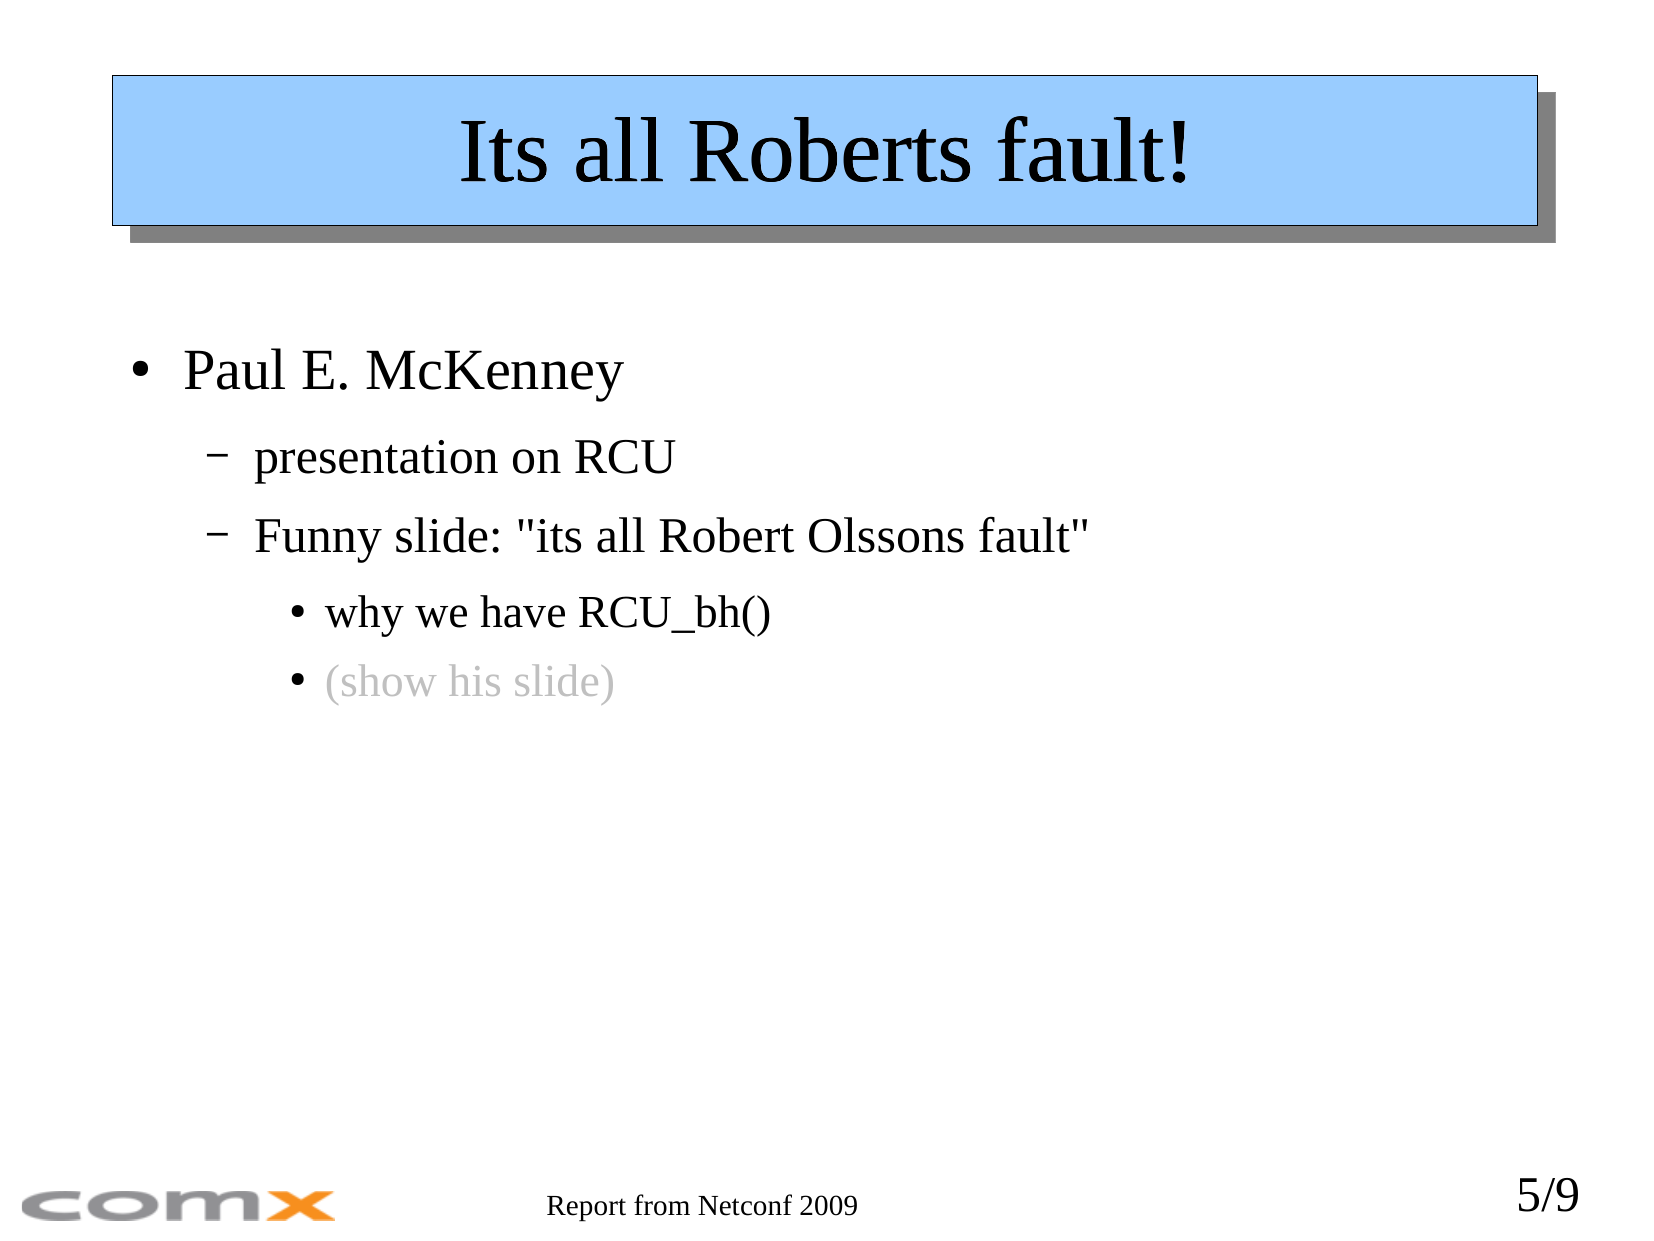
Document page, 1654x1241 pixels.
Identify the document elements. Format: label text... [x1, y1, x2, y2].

list Paul E. McKenney presentation on RCU Funny slide: "its all Robert Olssons fault" why we have RCU_bh() (show his slide) [112, 337, 1538, 1126]
title Its all Roberts fault! [116, 75, 1538, 226]
picture [21, 1191, 335, 1221]
